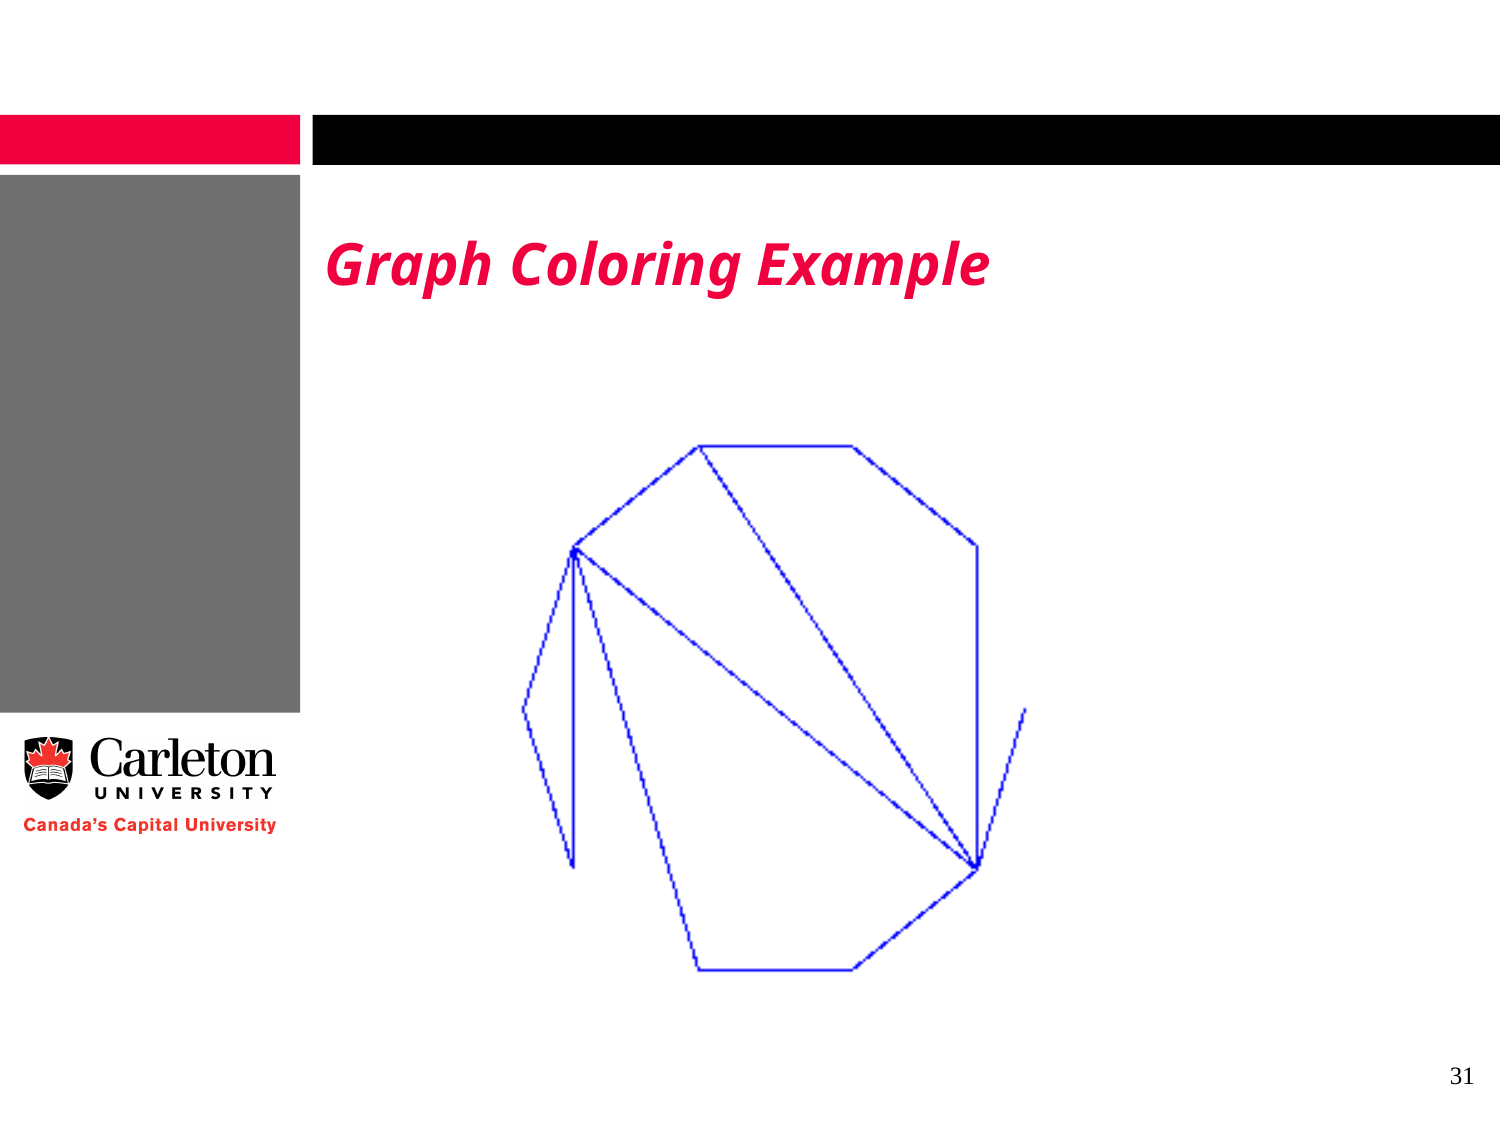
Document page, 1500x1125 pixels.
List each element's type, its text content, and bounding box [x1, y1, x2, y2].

picture [24, 737, 276, 834]
title Graph Coloring Example [324, 187, 1450, 338]
picture [450, 368, 1102, 1051]
